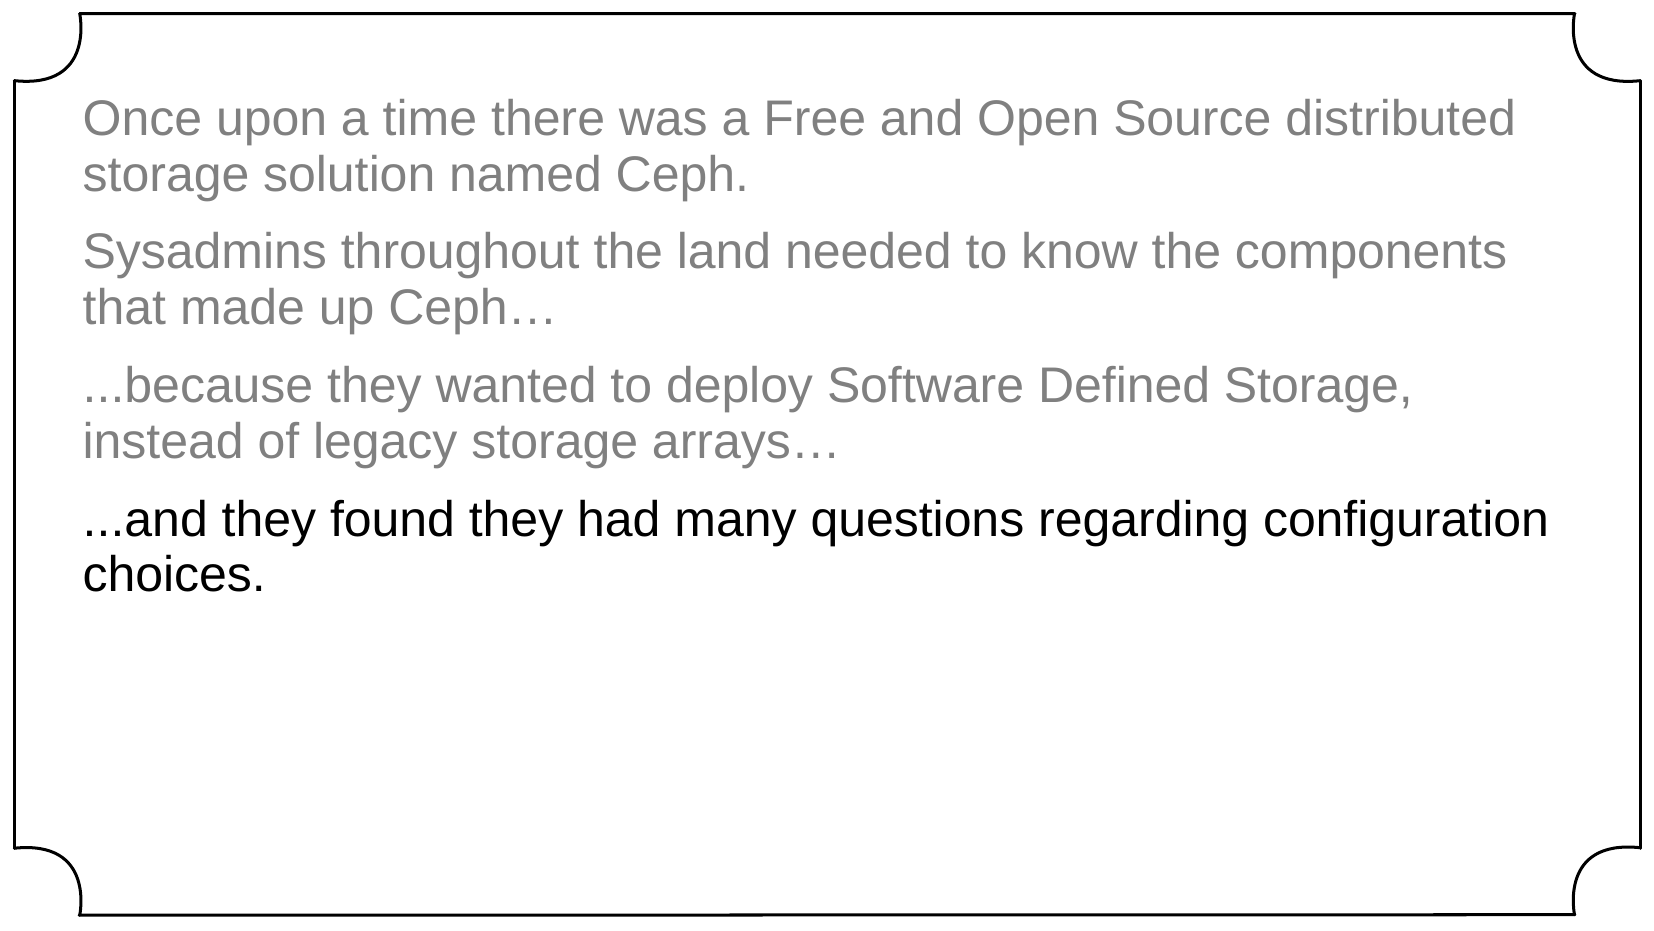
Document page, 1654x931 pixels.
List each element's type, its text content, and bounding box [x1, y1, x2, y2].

list Once upon a time there was a Free and Open Source distributed storage solution named Ceph. Sysadmins throughout the land needed to know the components that made up Ceph… ...because they wanted to deploy Software Defined Storage, instead of legacy storage arrays… ...and they found they had many questions regarding configuration choices. [82, 90, 1571, 841]
